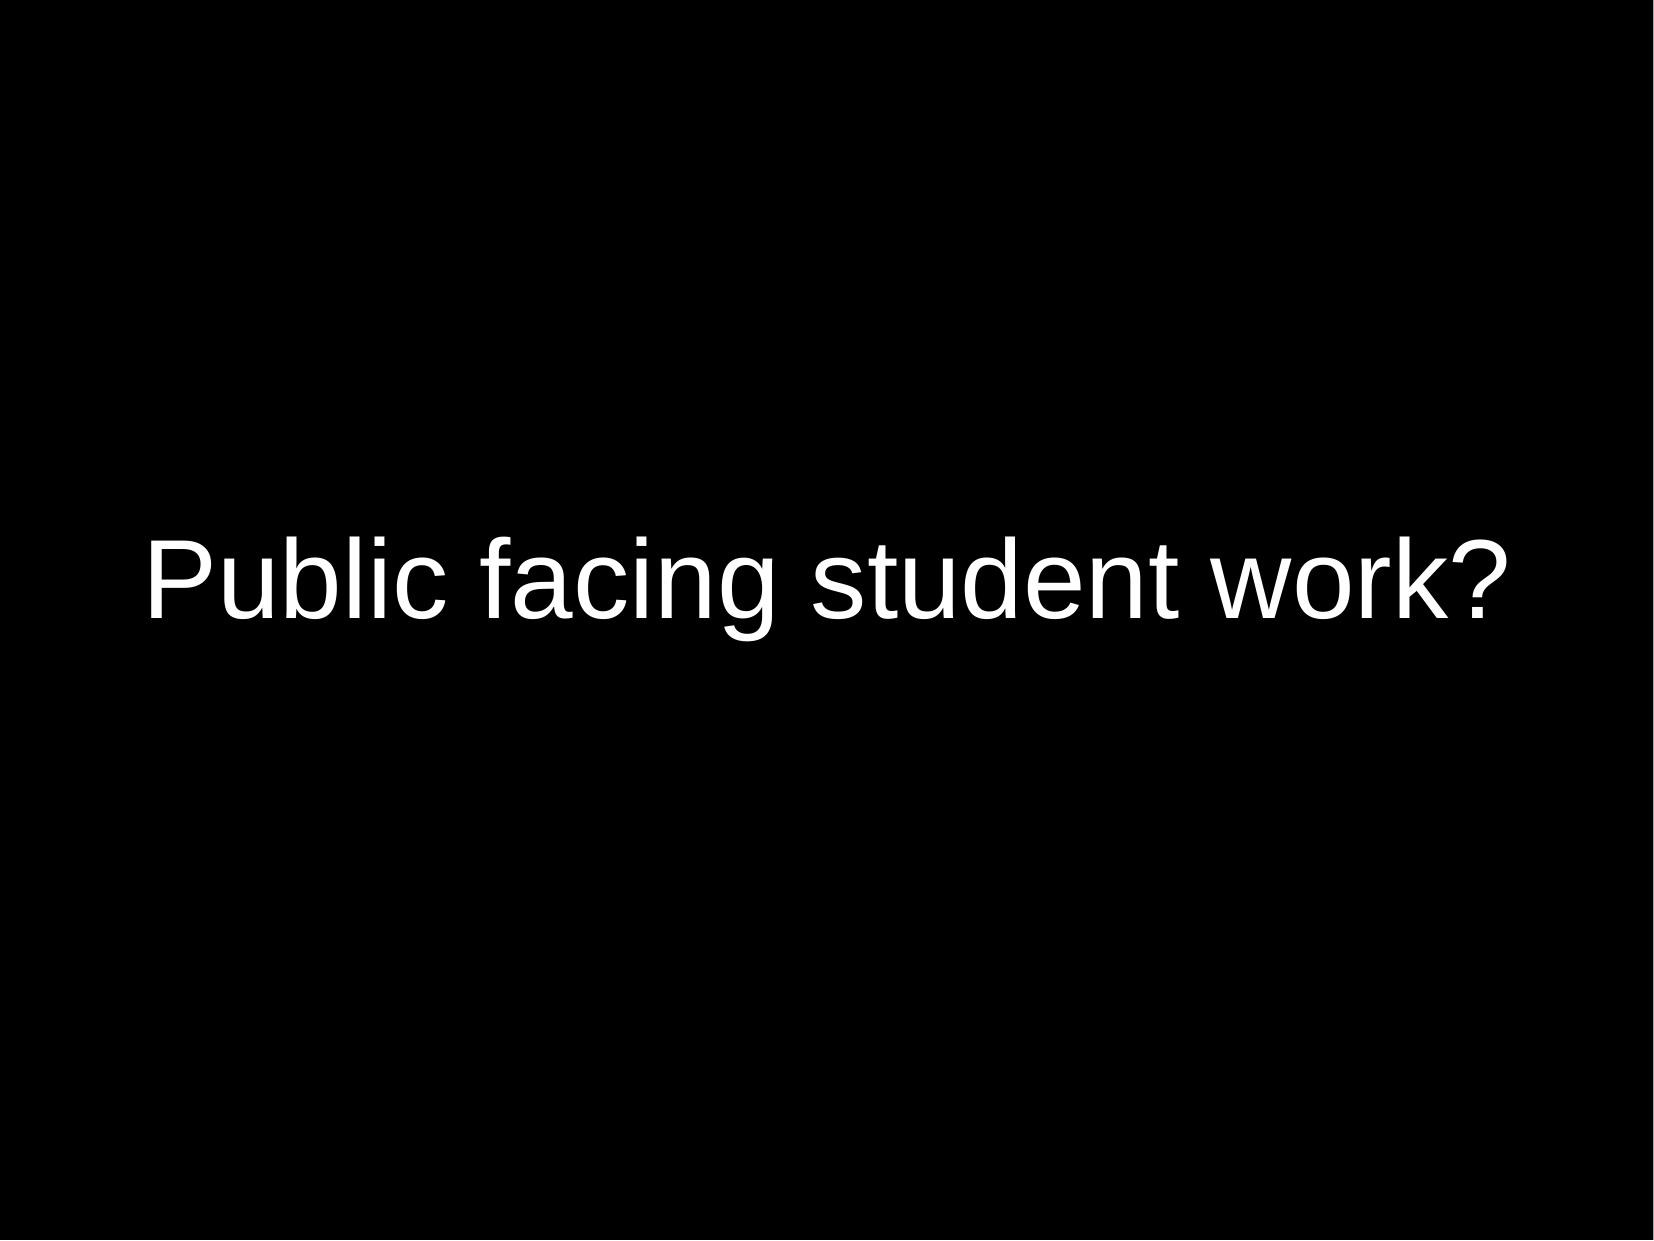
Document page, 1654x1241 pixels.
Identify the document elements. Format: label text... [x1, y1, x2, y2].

subtitle Public facing student work? [82, 56, 1571, 1102]
